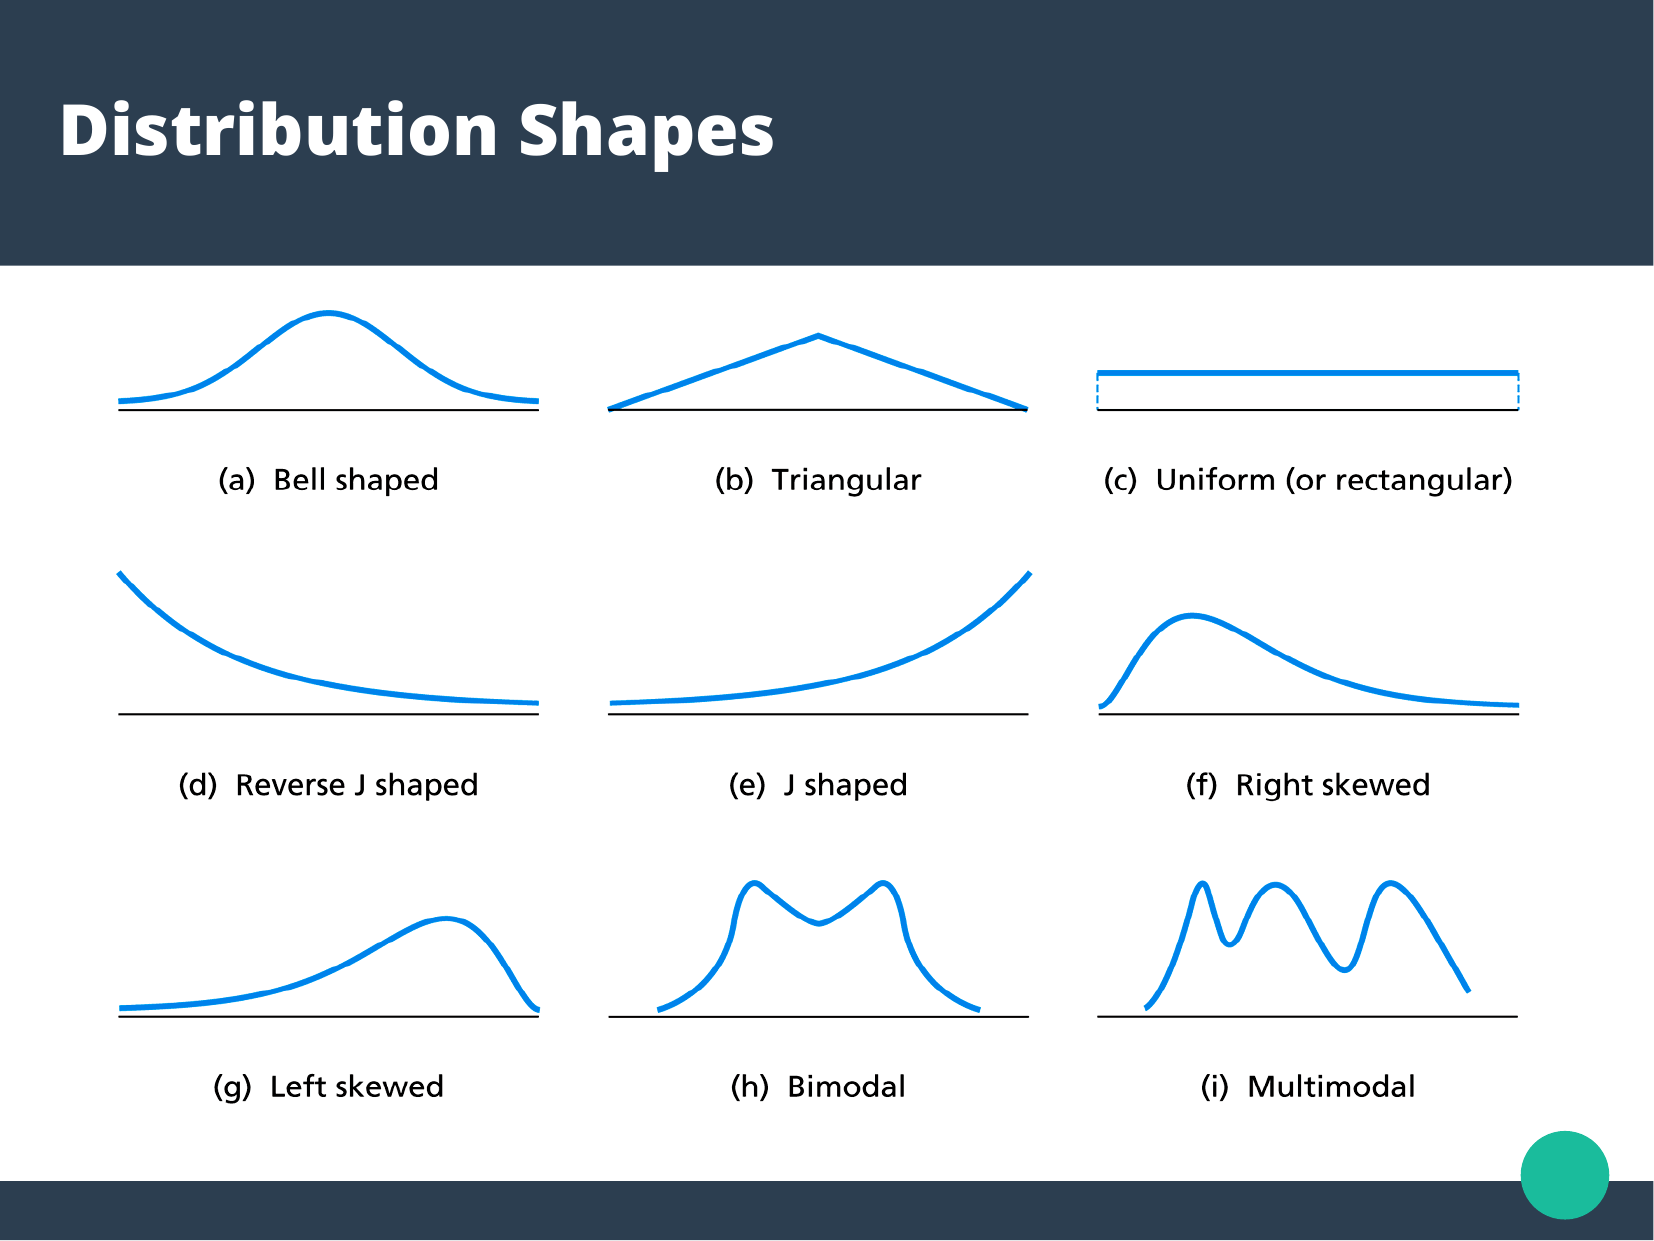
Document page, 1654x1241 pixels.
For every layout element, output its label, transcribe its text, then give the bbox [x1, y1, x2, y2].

picture [99, 297, 1531, 1111]
title Distribution Shapes [59, 49, 1595, 207]
